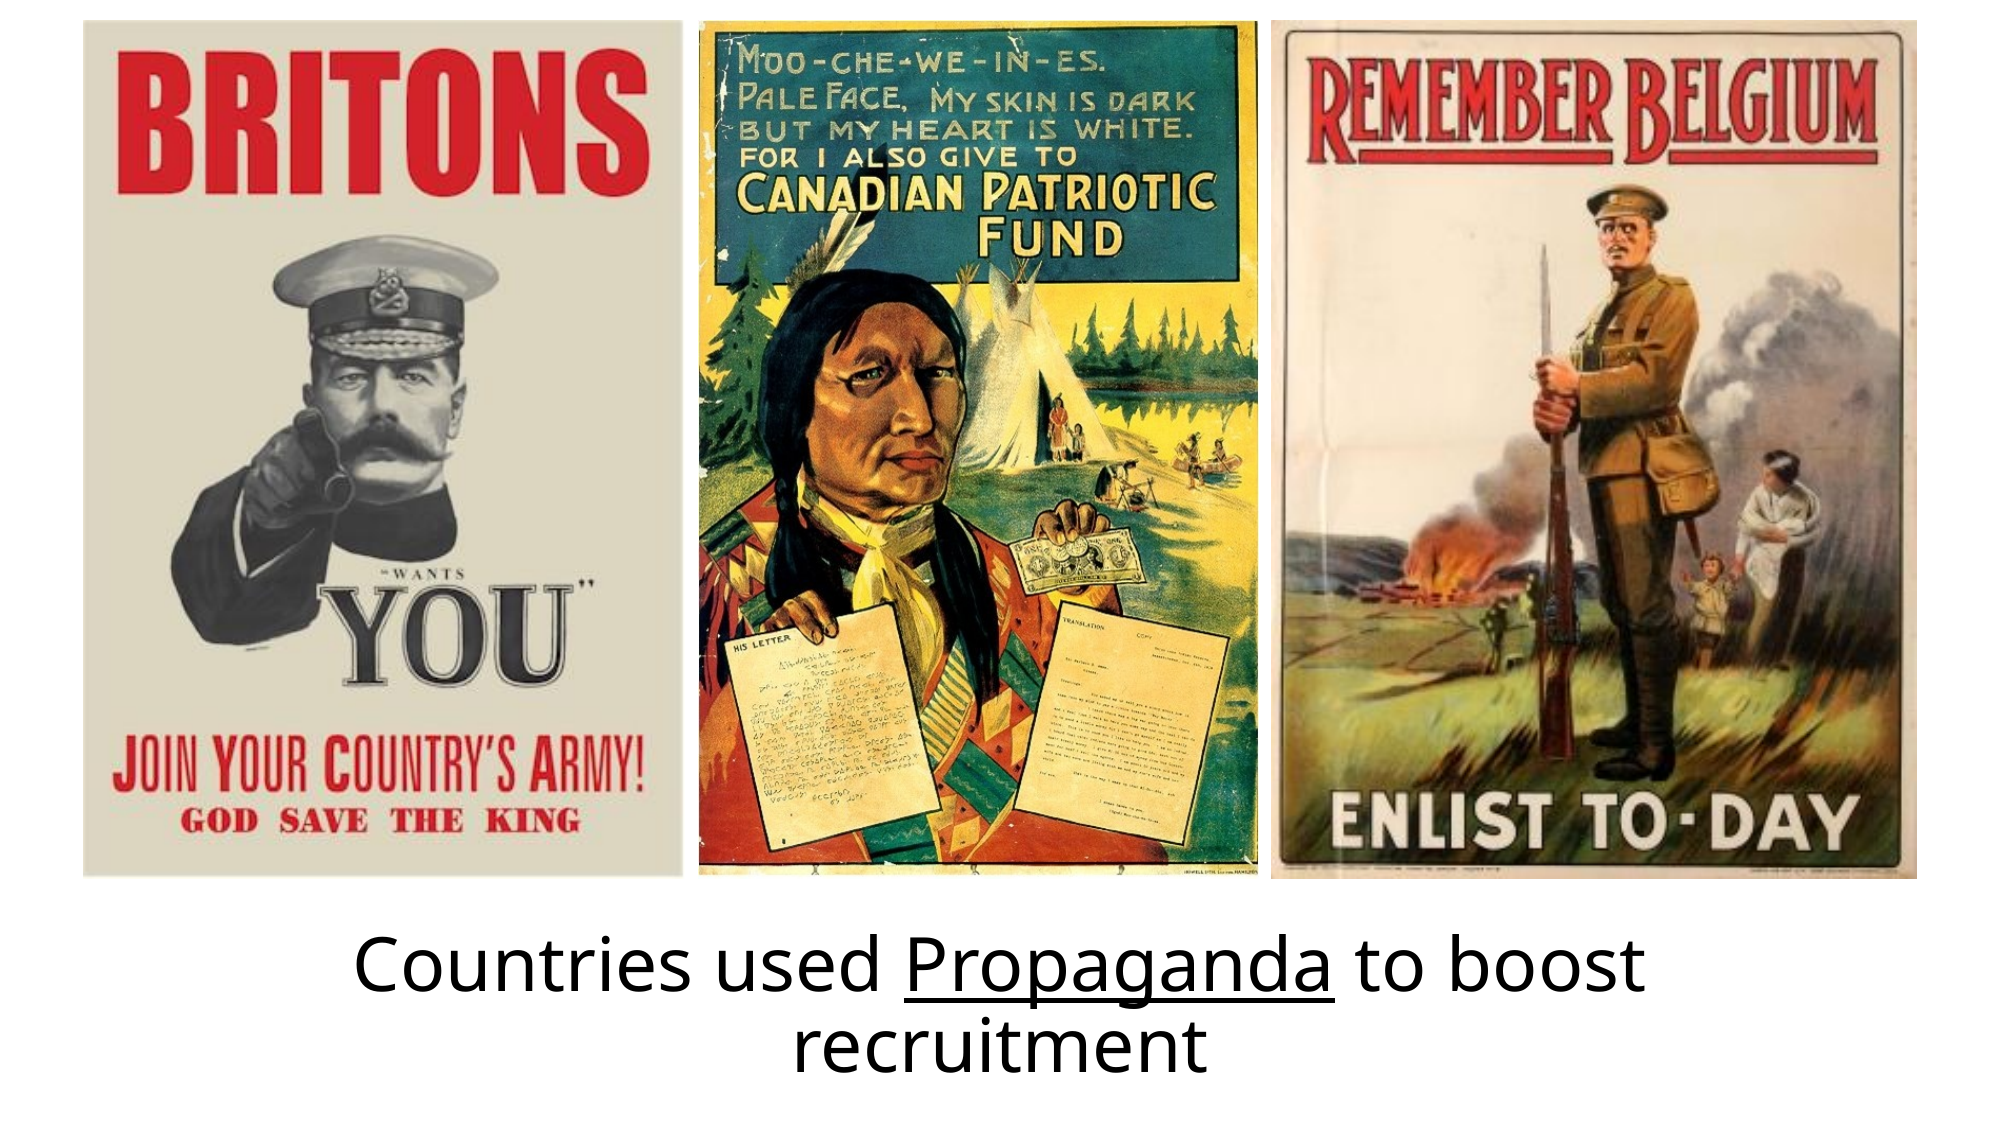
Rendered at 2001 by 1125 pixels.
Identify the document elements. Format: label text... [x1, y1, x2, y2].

title Countries used Propaganda to boost recruitment [137, 919, 1863, 1055]
picture [1271, 20, 1917, 879]
picture [698, 20, 1259, 879]
picture [83, 20, 685, 879]
